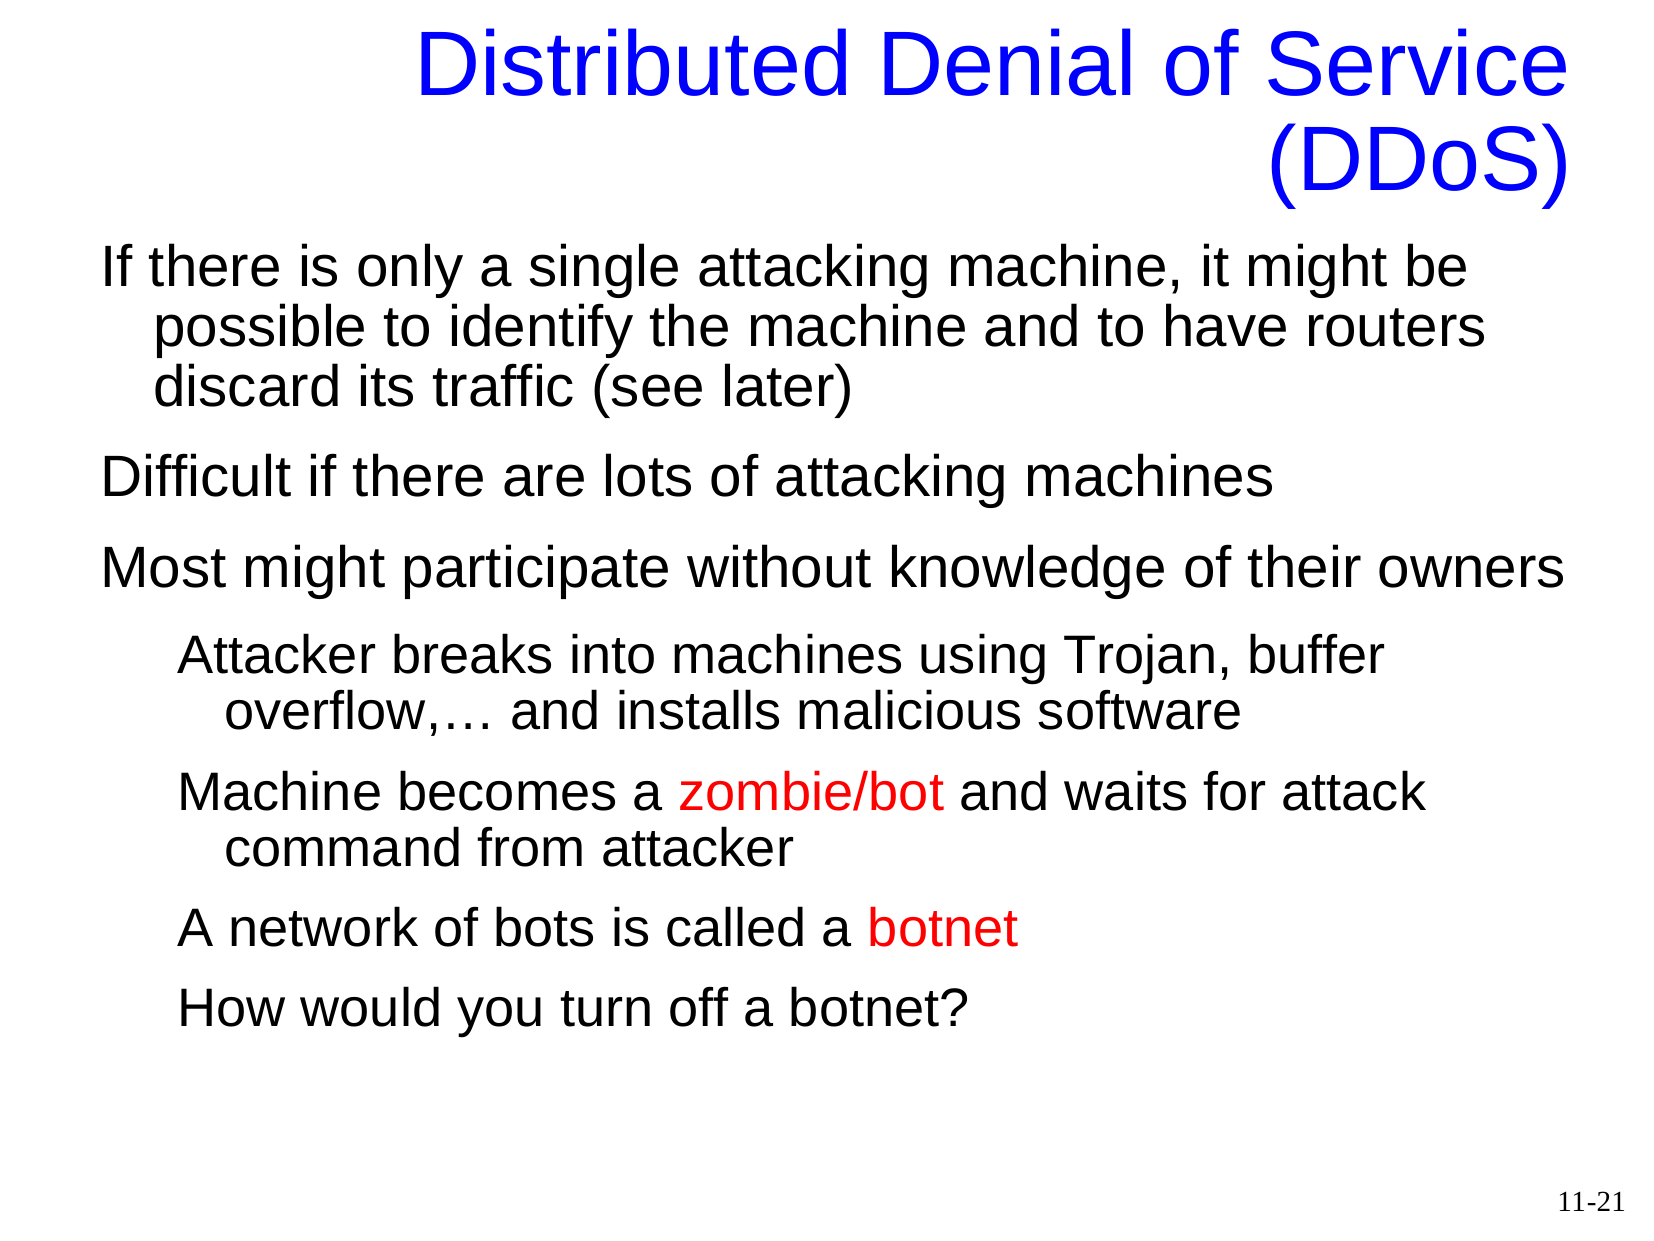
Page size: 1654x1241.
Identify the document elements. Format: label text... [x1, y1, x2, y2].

title Distributed Denial of Service (DDoS) [84, 11, 1573, 218]
list If there is only a single attacking machine, it might be possible to identify the machine and to have routers discard its traffic (see later) Difficult if there are lots of attacking machines Most might participate without knowledge of their owners Attacker breaks into machines using Trojan, buffer overflow,… and installs malicious software Machine becomes a zombie/bot and waits for attack command from attacker A network of bots is called a botnet How would you turn off a botnet? [82, 237, 1571, 1170]
